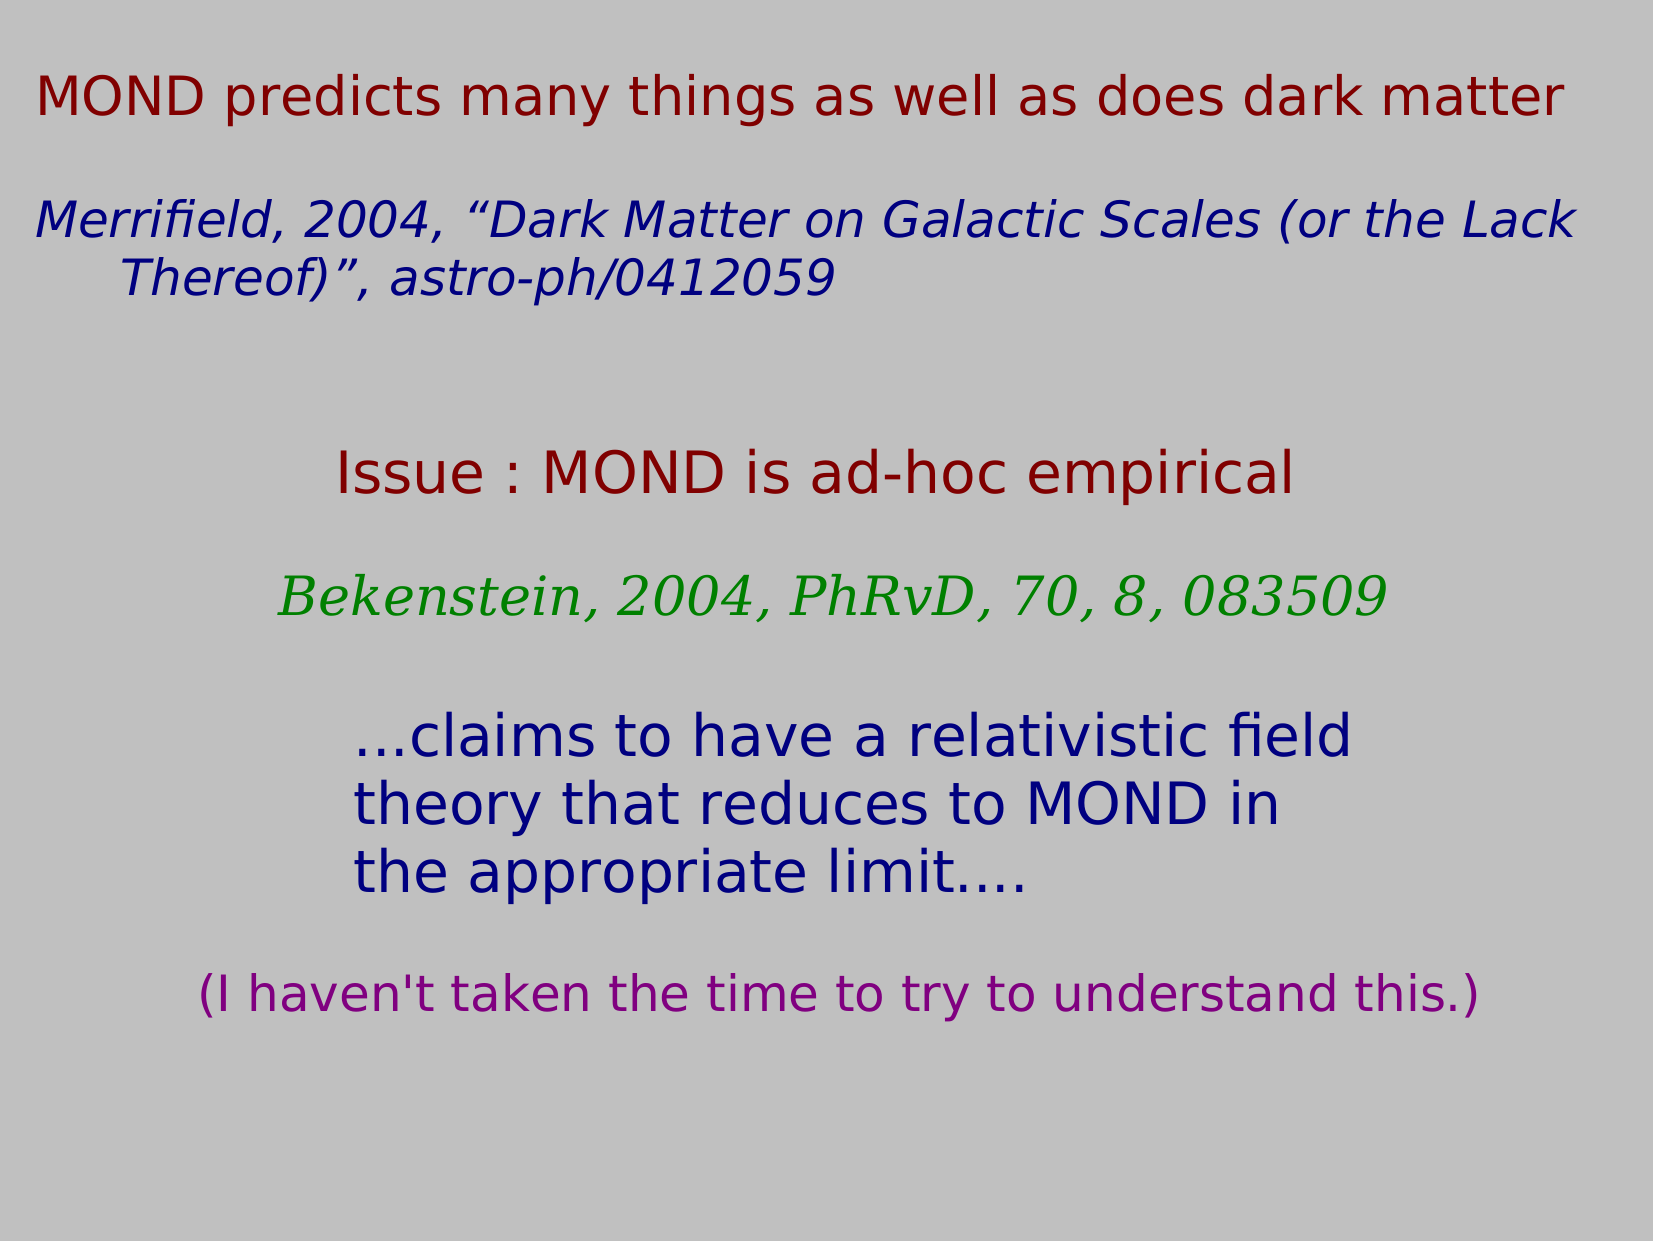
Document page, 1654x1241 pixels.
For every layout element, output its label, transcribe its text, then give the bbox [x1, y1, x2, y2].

text_box Bekenstein, 2004, PhRvD, 70, 8, 083509 [262, 556, 1409, 638]
text_box (I haven't taken the time to try to understand this.) [181, 956, 1472, 1033]
text_box ...claims to have a relativistic field theory that reduces to MOND in the appropriate limit.... [337, 693, 1388, 915]
text_box Issue : MOND is ad-hoc empirical [318, 431, 1314, 517]
text_box MOND predicts many things as well as does dark matter Merrifield, 2004, “Dark Matter on Galactic Scales (or the Lack Thereof)”, astro-ph/0412059 [18, 56, 1632, 317]
